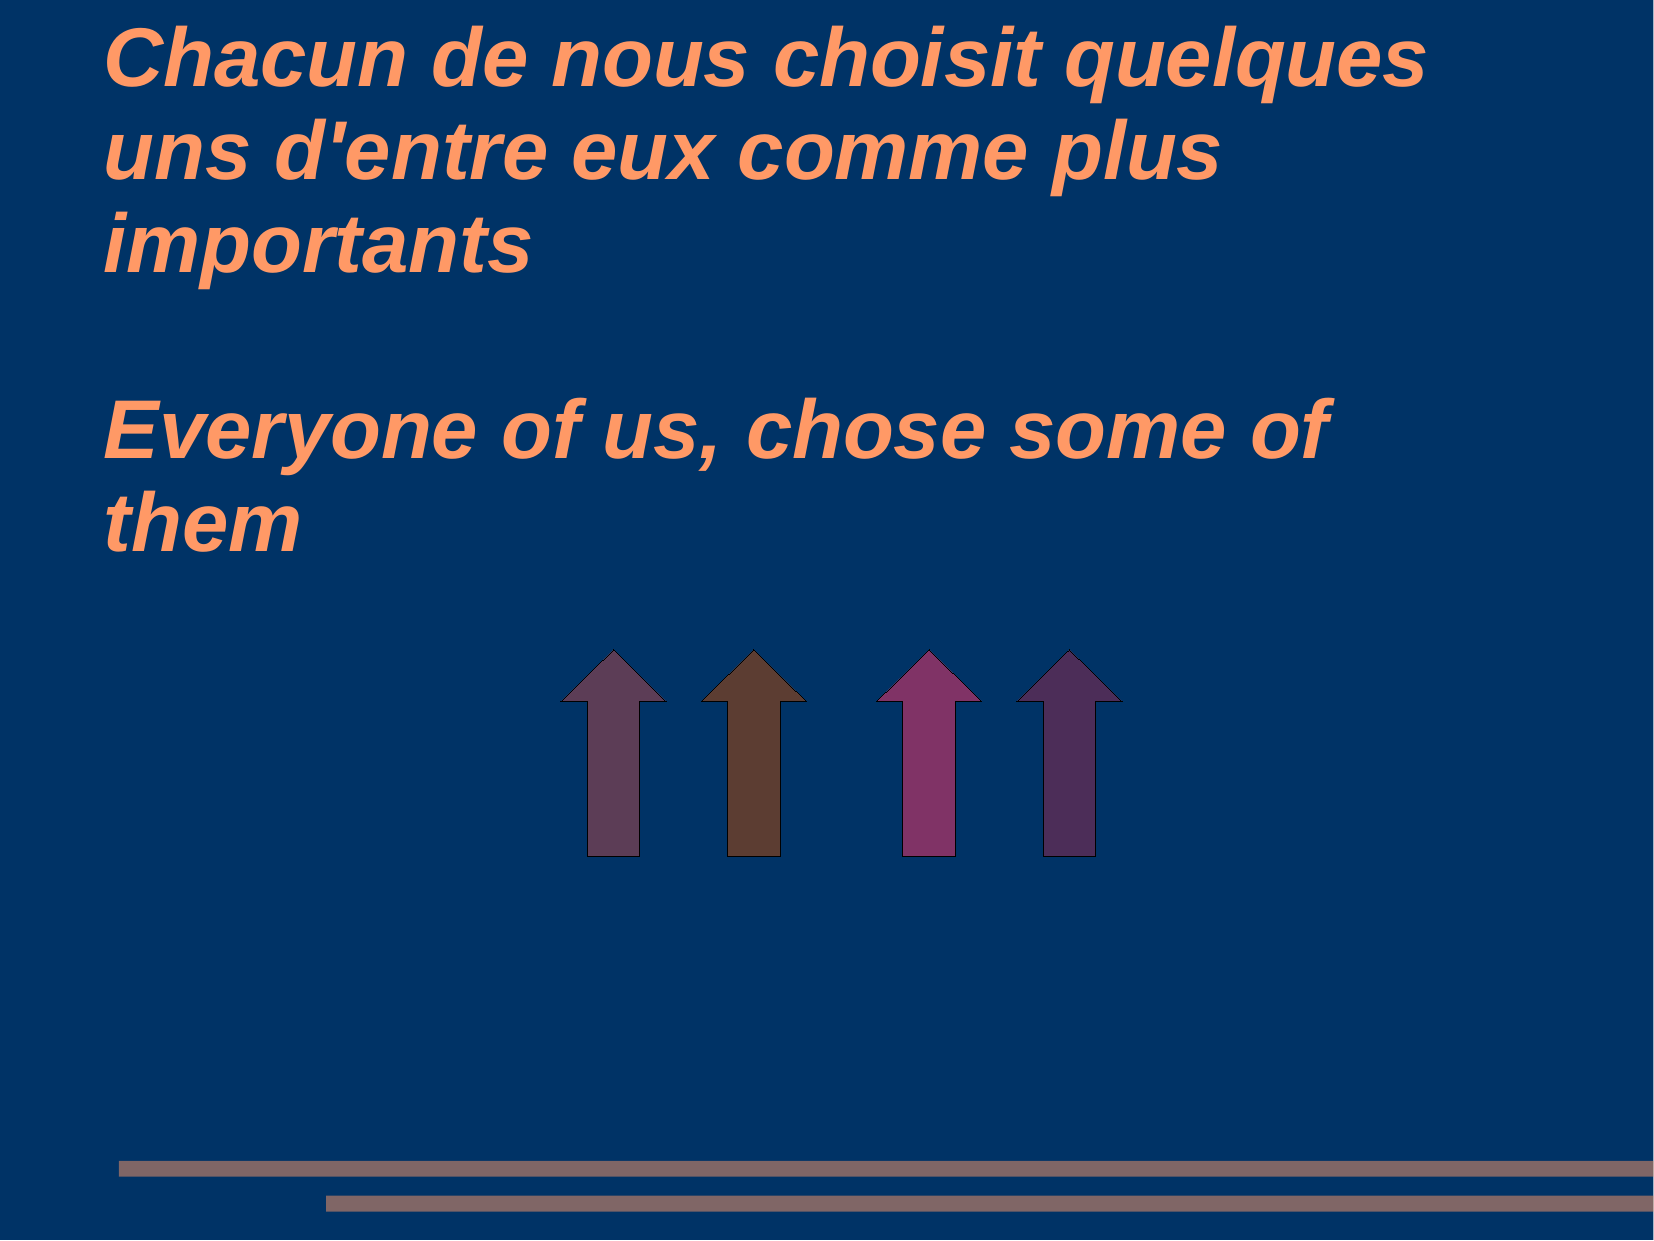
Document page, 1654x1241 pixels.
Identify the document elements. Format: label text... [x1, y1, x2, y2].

text_box [701, 649, 807, 857]
text_box [876, 649, 982, 857]
title Chacun de nous choisit quelques uns d'entre eux comme plus importants Everyone of us, chose some of them [103, 11, 1516, 570]
text_box [1016, 649, 1123, 857]
text_box [560, 649, 667, 857]
